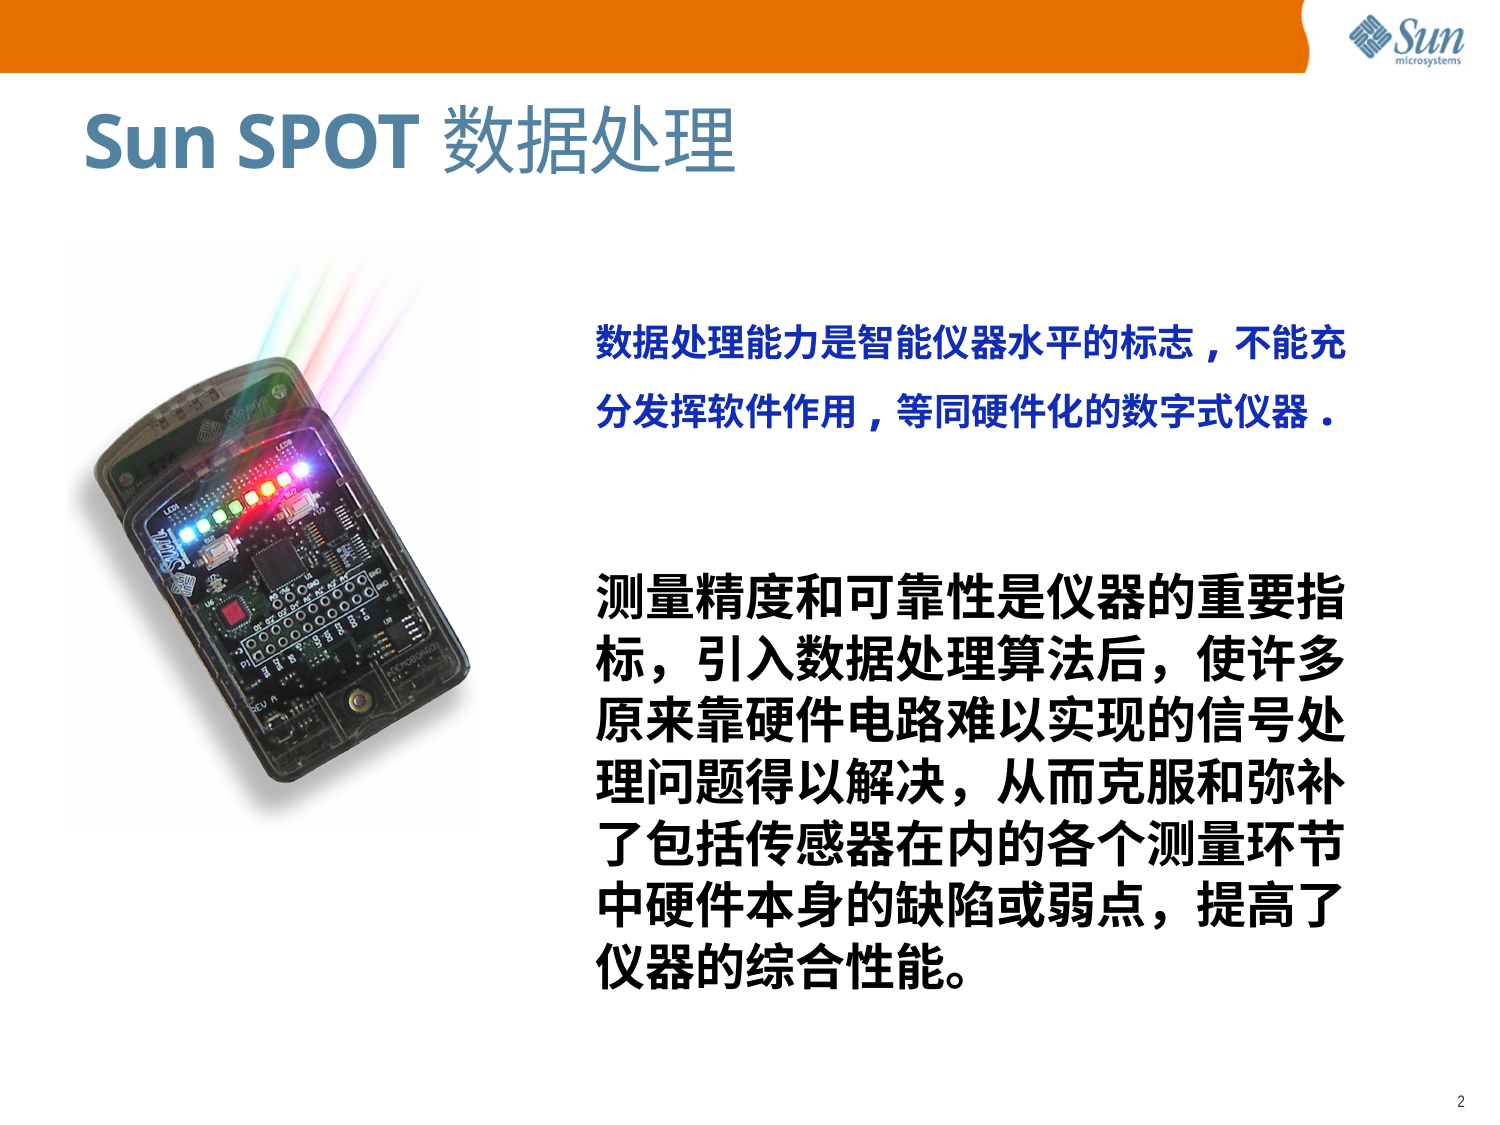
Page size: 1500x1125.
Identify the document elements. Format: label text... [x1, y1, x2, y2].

title Sun SPOT数据处理 [83, 94, 1446, 199]
picture [0, 0, 1500, 73]
picture [66, 245, 481, 830]
text_box 数据处理能力是智能仪器水平的标志,不能充分发挥软件作用,等同硬件化的数字式仪器. 测量精度和可靠性是仪器的重要指标，引入数据处理算法后，使许多原来靠硬件电路难以实现的信号处理问题得以解决，从而克服和弥补了包括传感器在内的各个测量环节中硬件本身的缺陷或弱点，提高了仪器的综合性能。 [595, 303, 1369, 1059]
